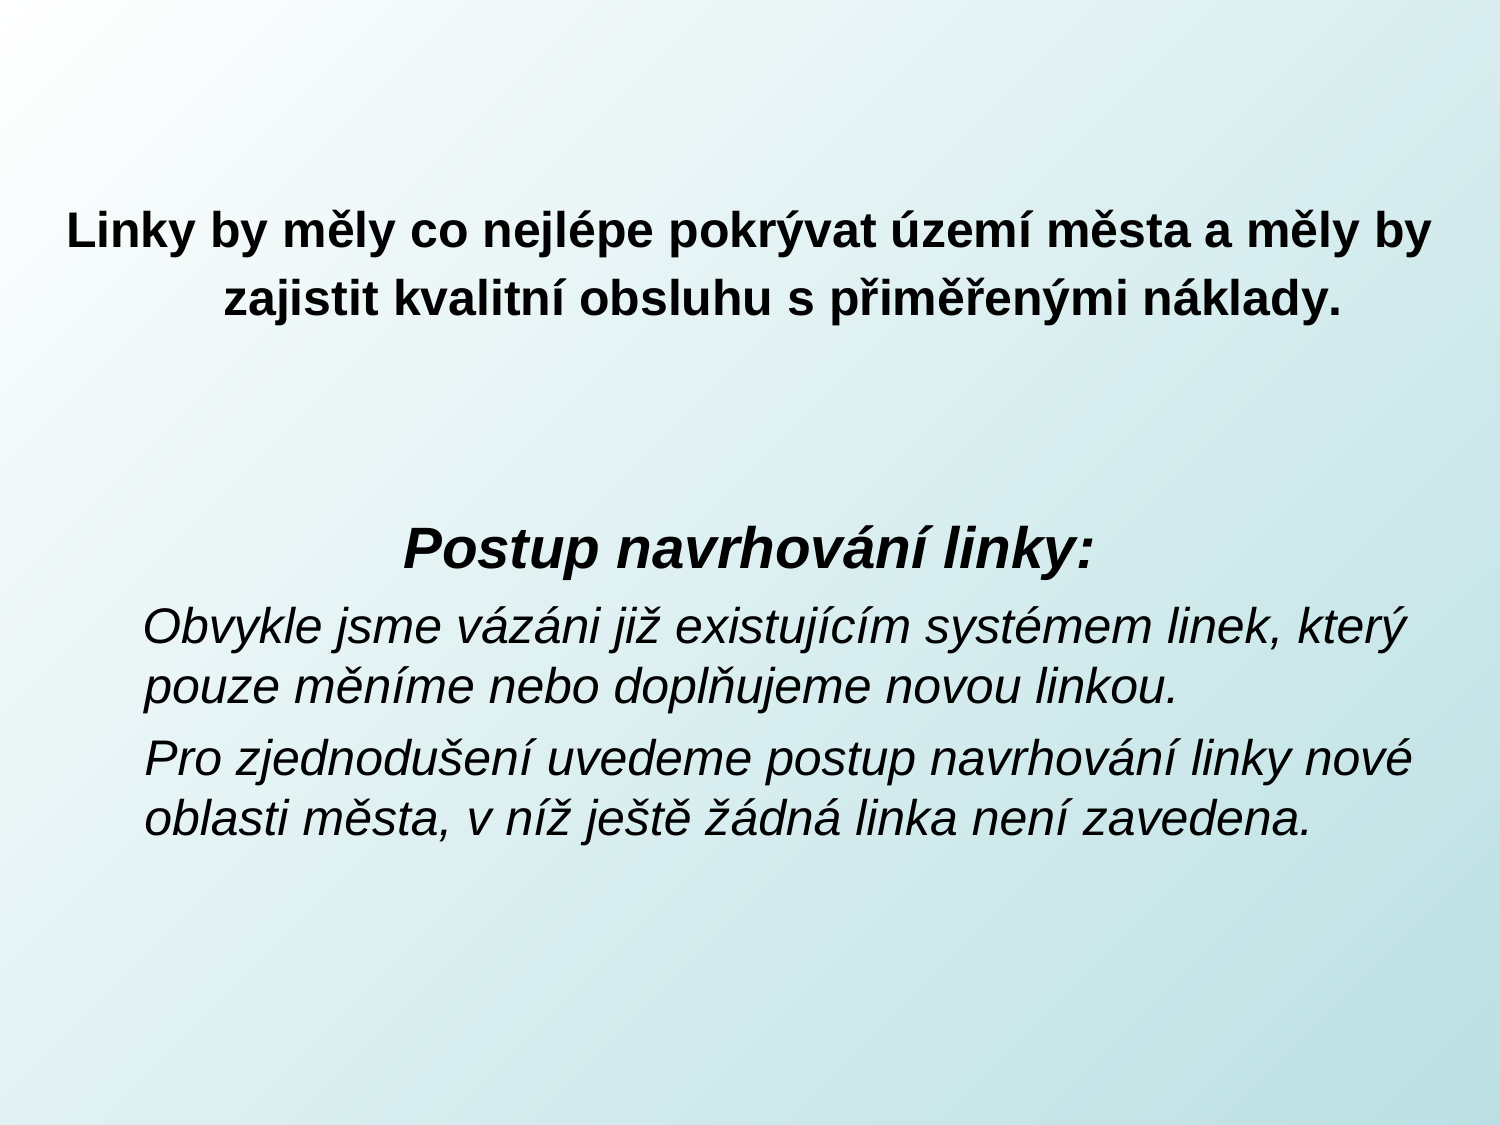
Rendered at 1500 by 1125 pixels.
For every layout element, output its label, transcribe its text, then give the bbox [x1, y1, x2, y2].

list Linky by měly co nejlépe pokrývat území města a měly by zajistit kvalitní obsluhu s přiměřenými náklady. Postup navrhování linky: Obvykle jsme vázáni již existujícím systémem linek, který pouze měníme nebo doplňujeme novou linkou. Pro zjednodušení uvedeme postup navrhování linky nové oblasti města, v níž ještě žádná linka není zavedena. [29, 42, 1471, 1083]
